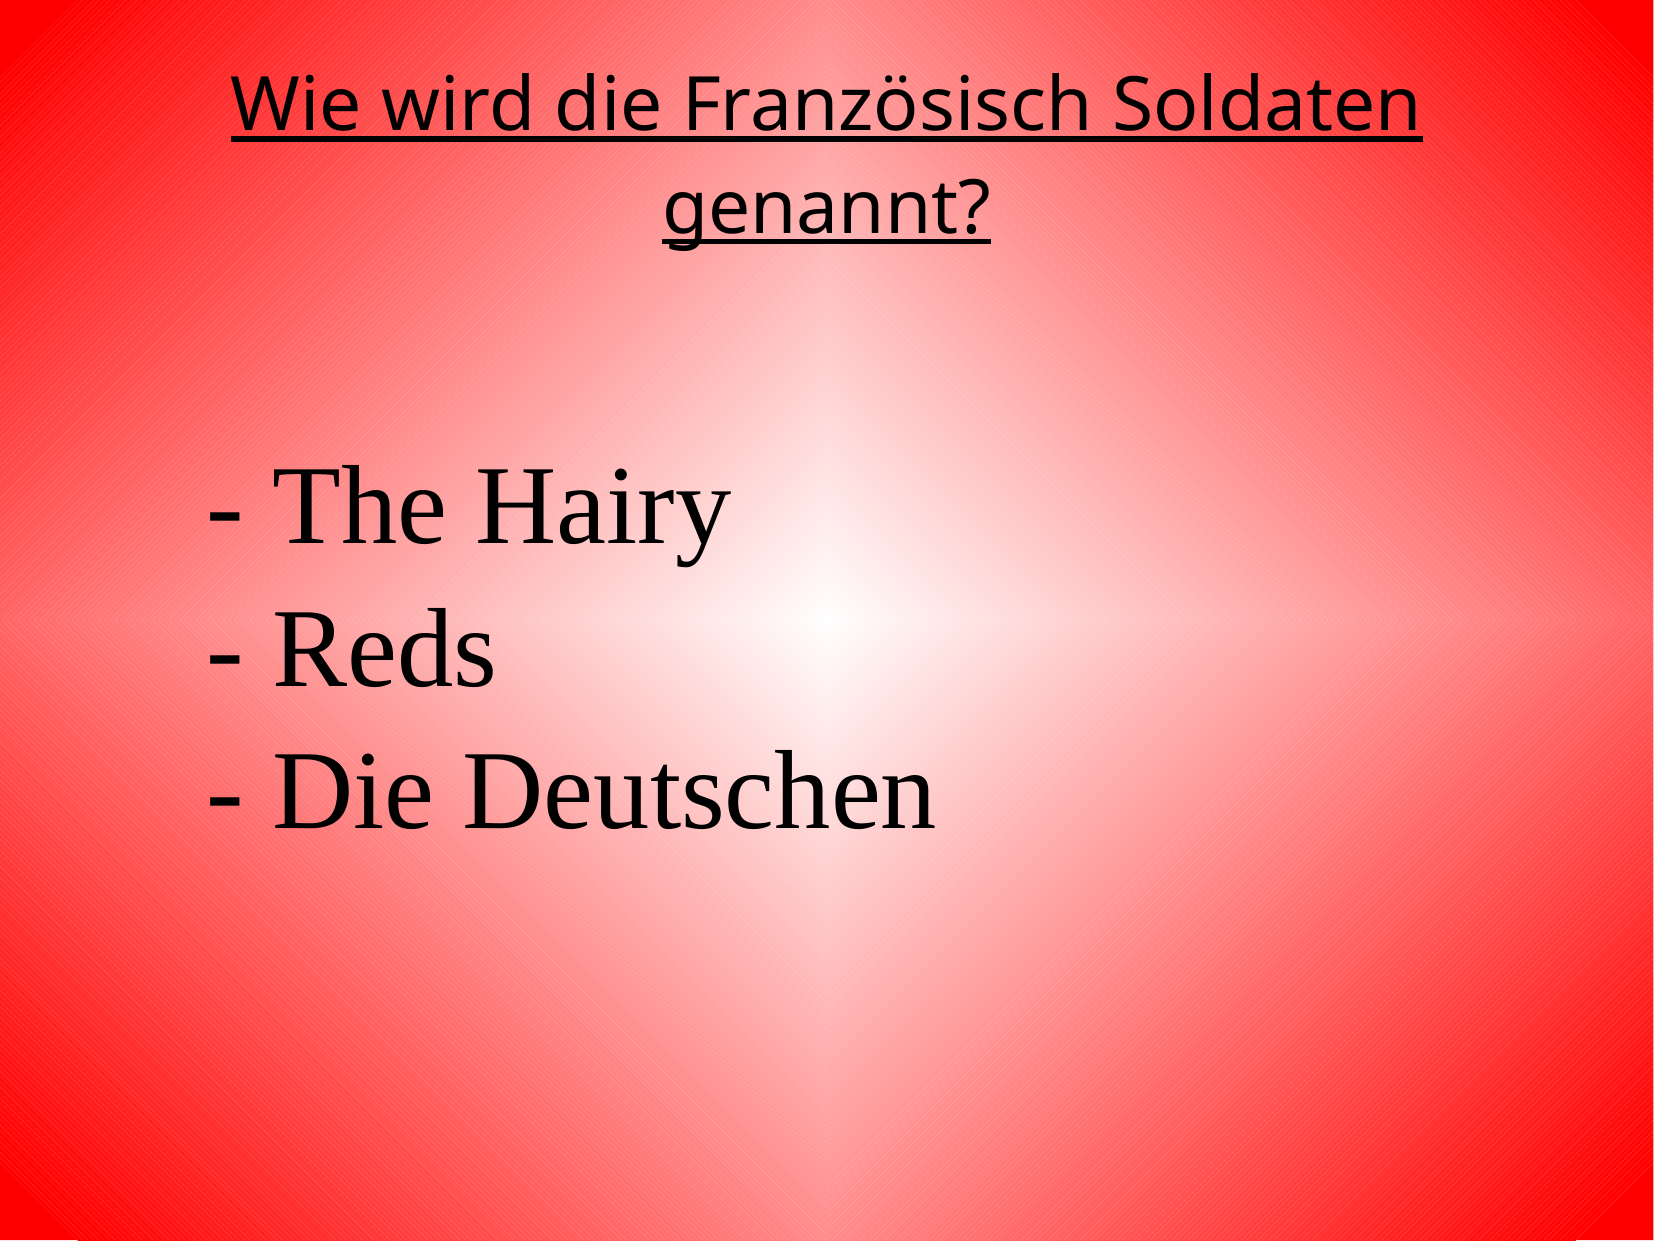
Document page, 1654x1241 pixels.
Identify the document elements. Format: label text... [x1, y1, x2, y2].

title Wie wird die Französisch Soldaten genannt? [82, 49, 1571, 257]
text_box - The Hairy - Reds - Die Deutschen [206, 442, 1044, 854]
